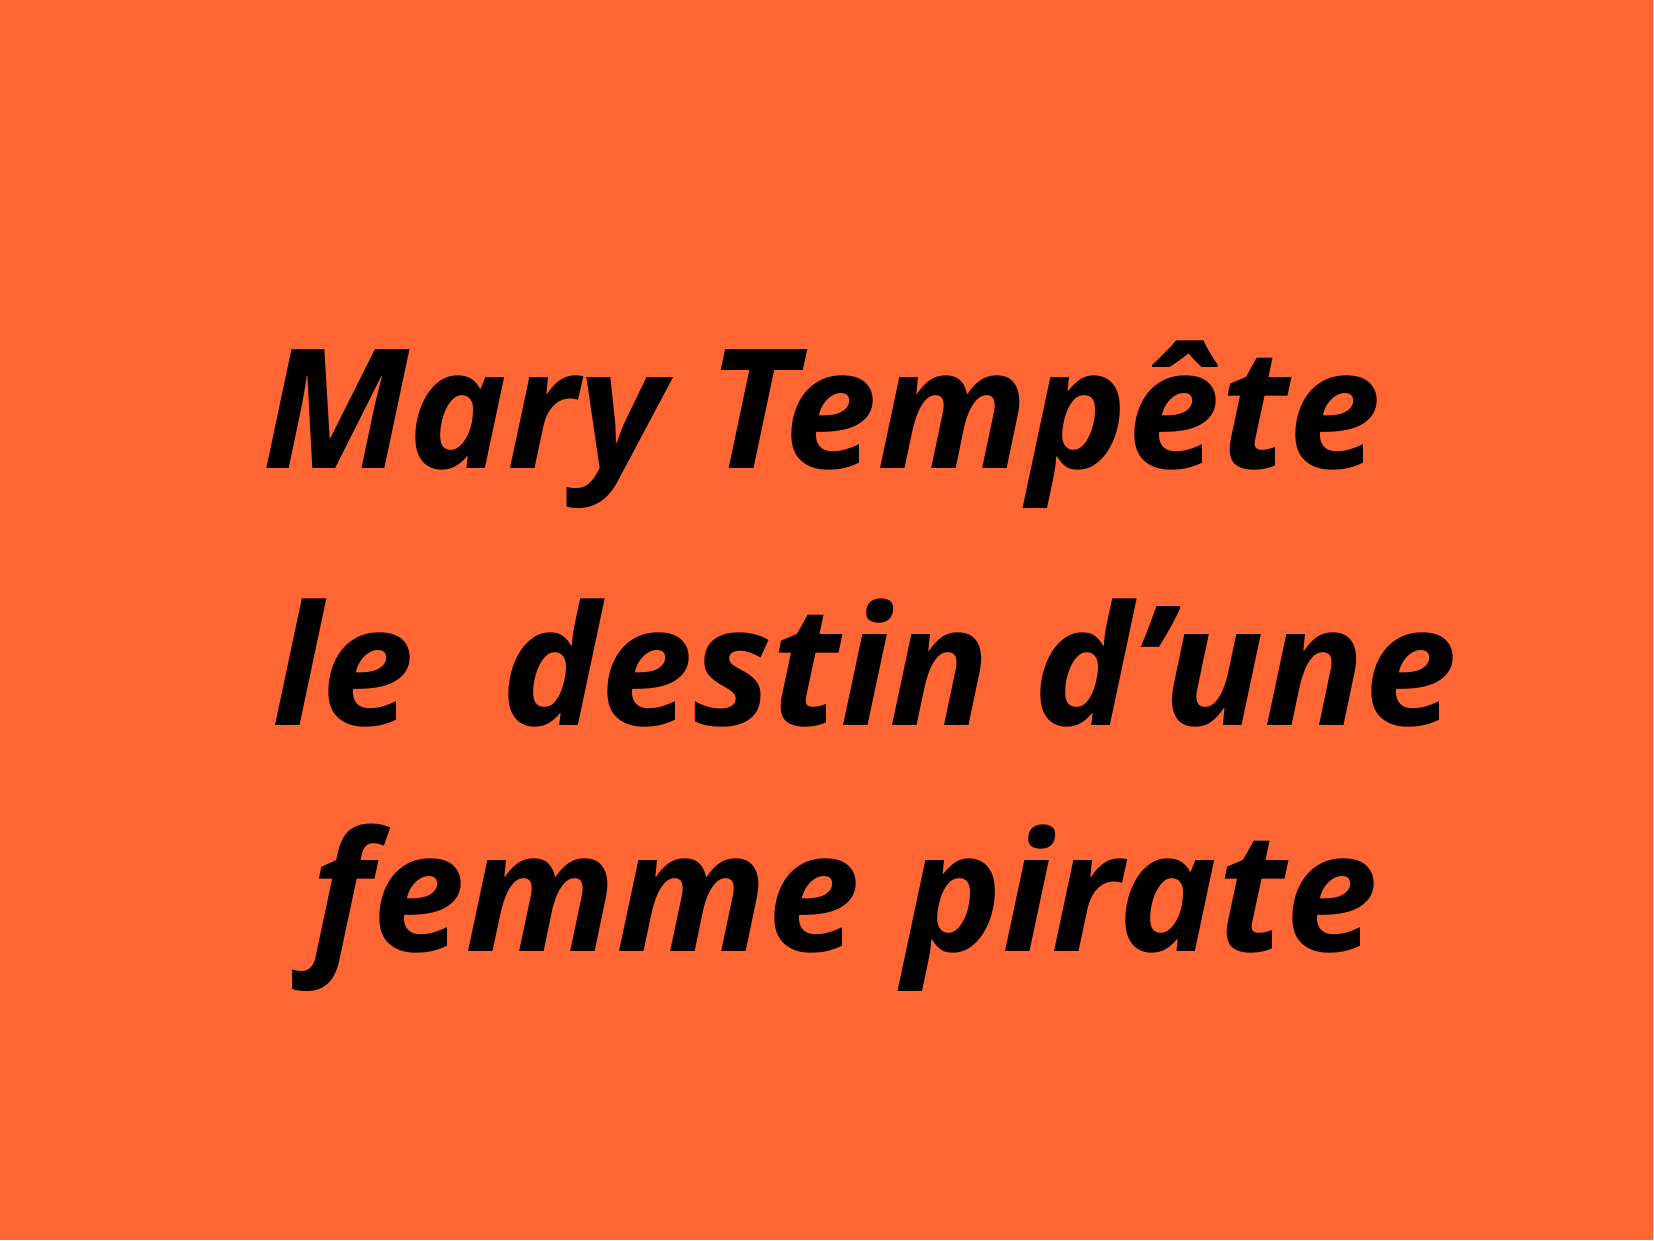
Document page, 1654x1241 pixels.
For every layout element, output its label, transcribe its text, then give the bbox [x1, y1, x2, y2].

list Mary Tempête le destin d’une femme pirate [82, 290, 1571, 1122]
